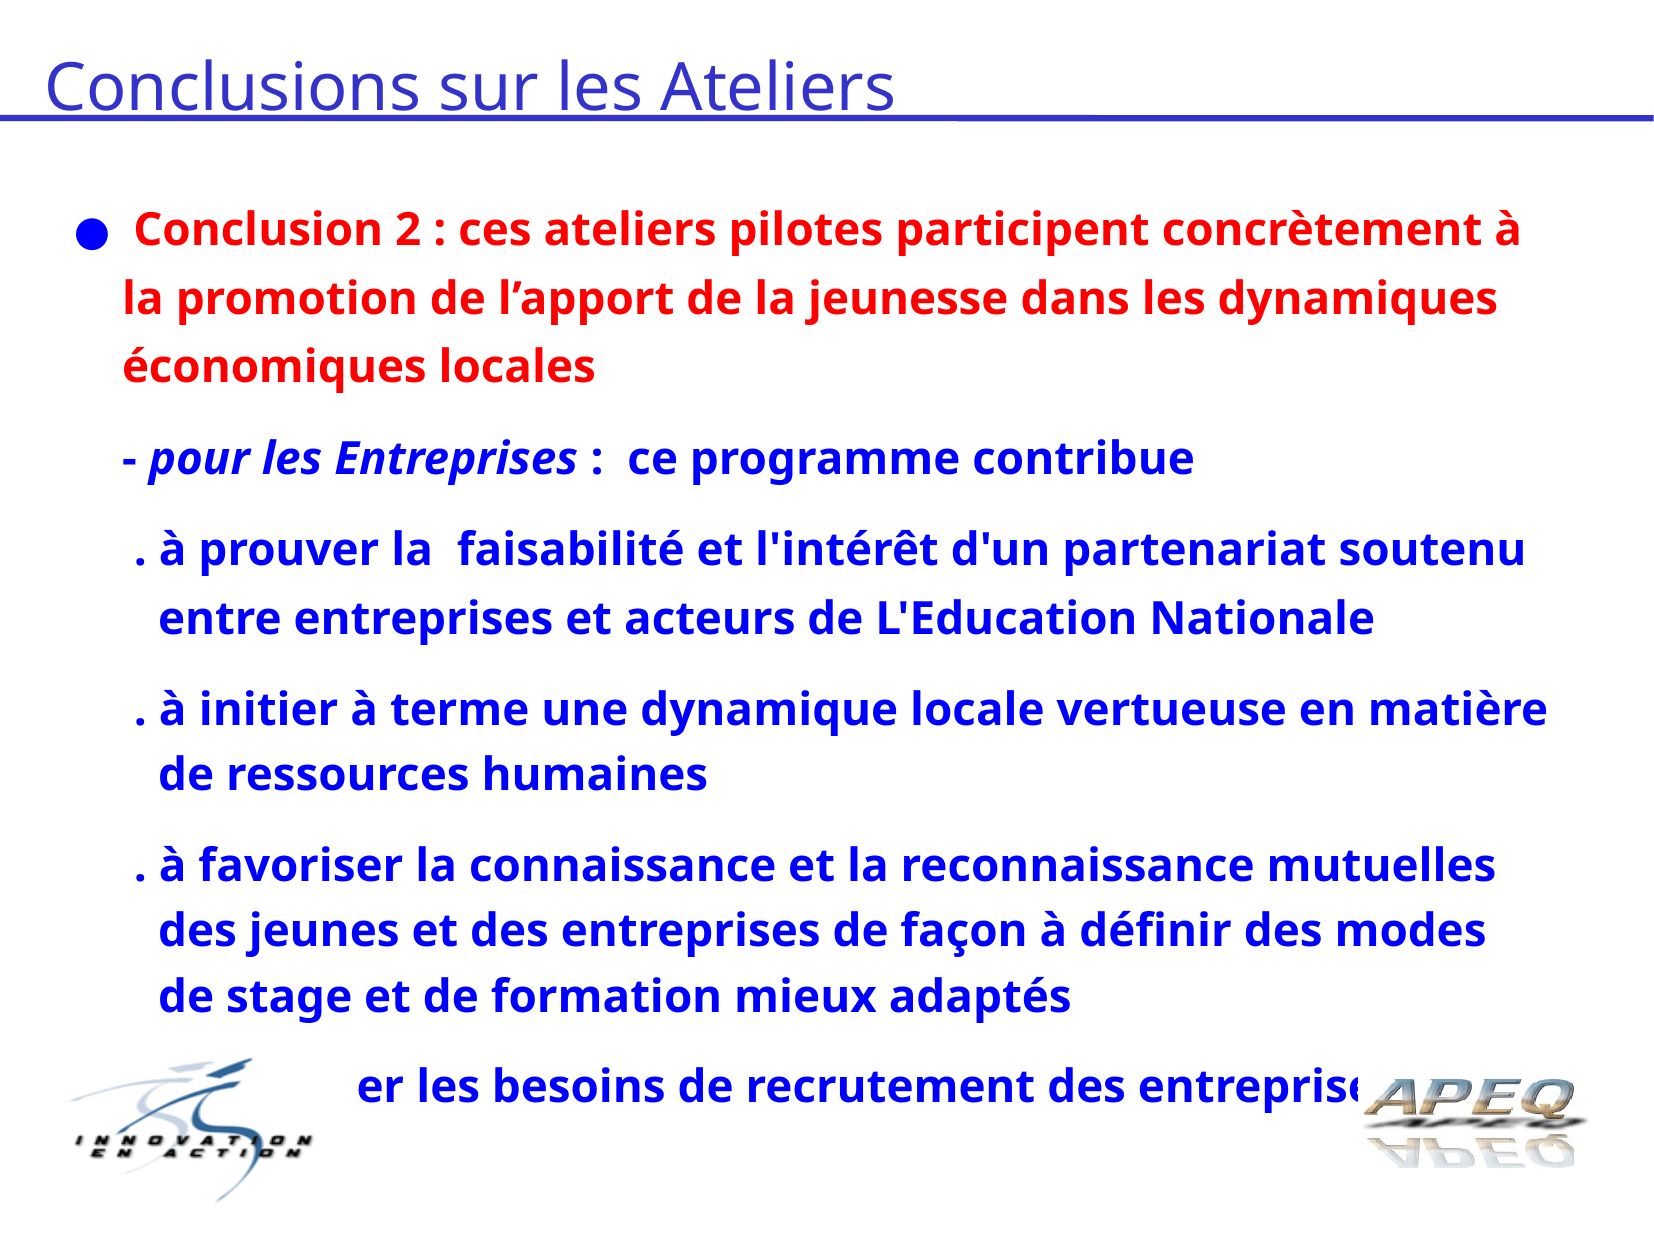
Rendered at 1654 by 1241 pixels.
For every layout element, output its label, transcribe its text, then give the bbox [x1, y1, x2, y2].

text_box ● Conclusion 2 : ces ateliers pilotes participent concrètement à la promotion de l’apport de la jeunesse dans les dynamiques économiques locales - pour les Entreprises : ce programme contribue . à prouver la faisabilité et l'intérêt d'un partenariat soutenu entre entreprises et acteurs de L'Education Nationale . à initier à terme une dynamique locale vertueuse en matière de ressources humaines . à favoriser la connaissance et la reconnaissance mutuelles des jeunes et des entreprises de façon à définir des modes de stage et de formation mieux adaptés . à anticiper les besoins de recrutement des entreprises [59, 147, 1654, 1046]
picture [1336, 1062, 1597, 1182]
text_box Conclusions sur les Ateliers [29, 0, 1654, 115]
picture [29, 1033, 384, 1241]
